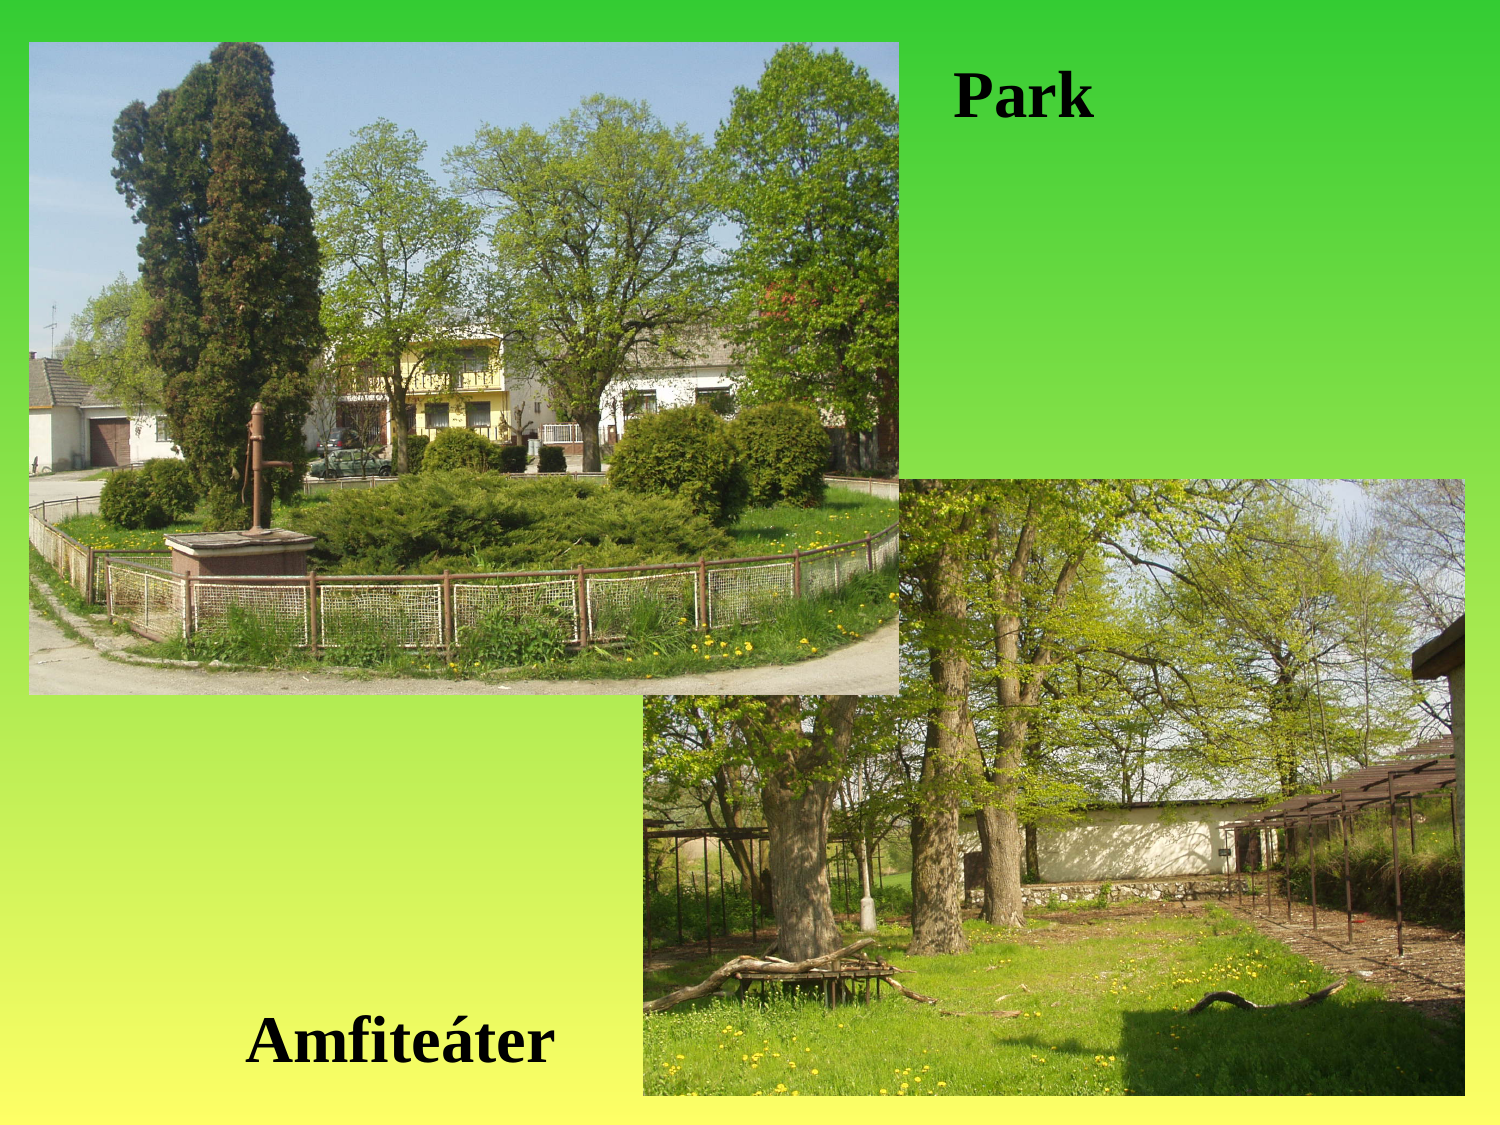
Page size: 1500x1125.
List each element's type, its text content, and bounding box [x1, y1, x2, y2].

picture [29, 42, 1465, 1096]
text_box Amfiteáter [230, 987, 621, 1084]
text_box Park [939, 42, 1140, 139]
